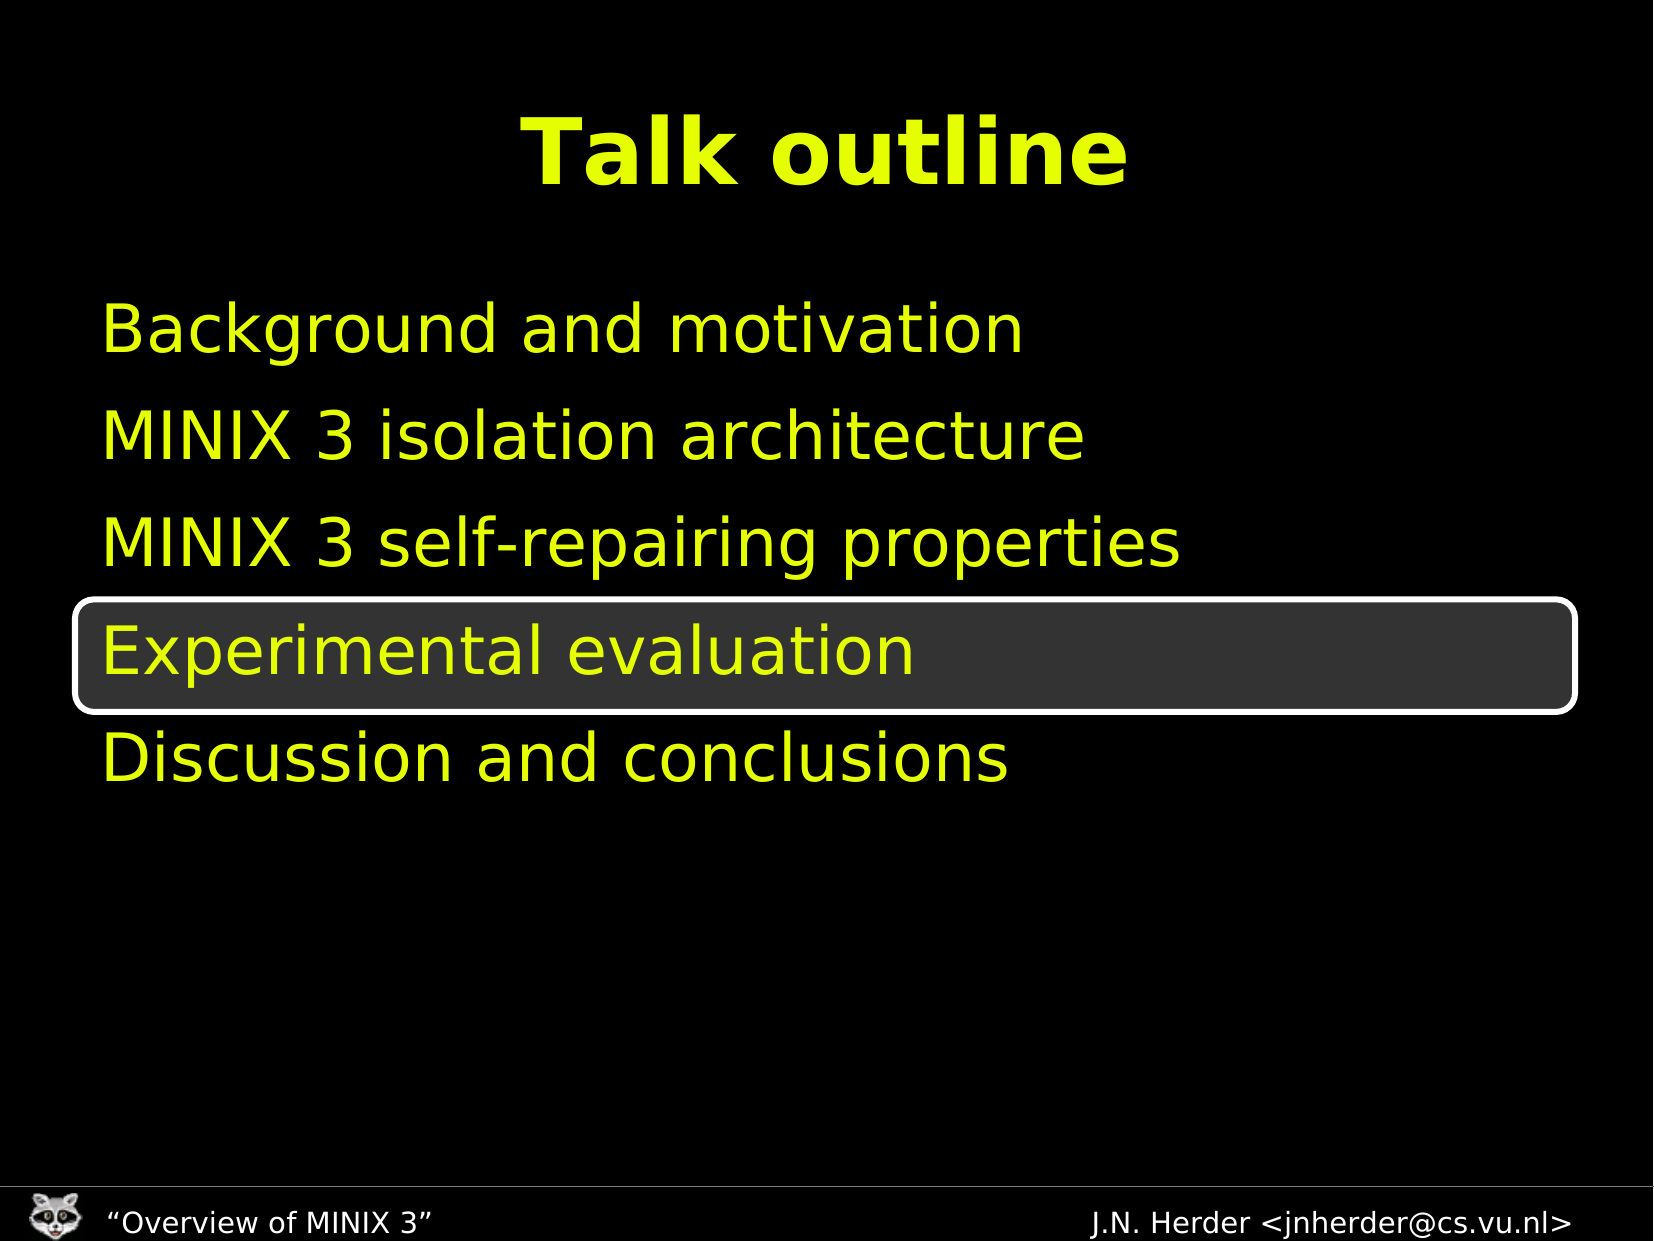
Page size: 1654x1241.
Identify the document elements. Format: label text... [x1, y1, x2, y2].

text_box [1571, 606, 1576, 705]
picture [29, 1193, 83, 1241]
list Background and motivation MINIX 3 isolation architecture MINIX 3 self-repairing properties Experimental evaluation Discussion and conclusions [82, 290, 1571, 1109]
text_box [75, 603, 82, 708]
title Talk outline [82, 56, 1571, 250]
